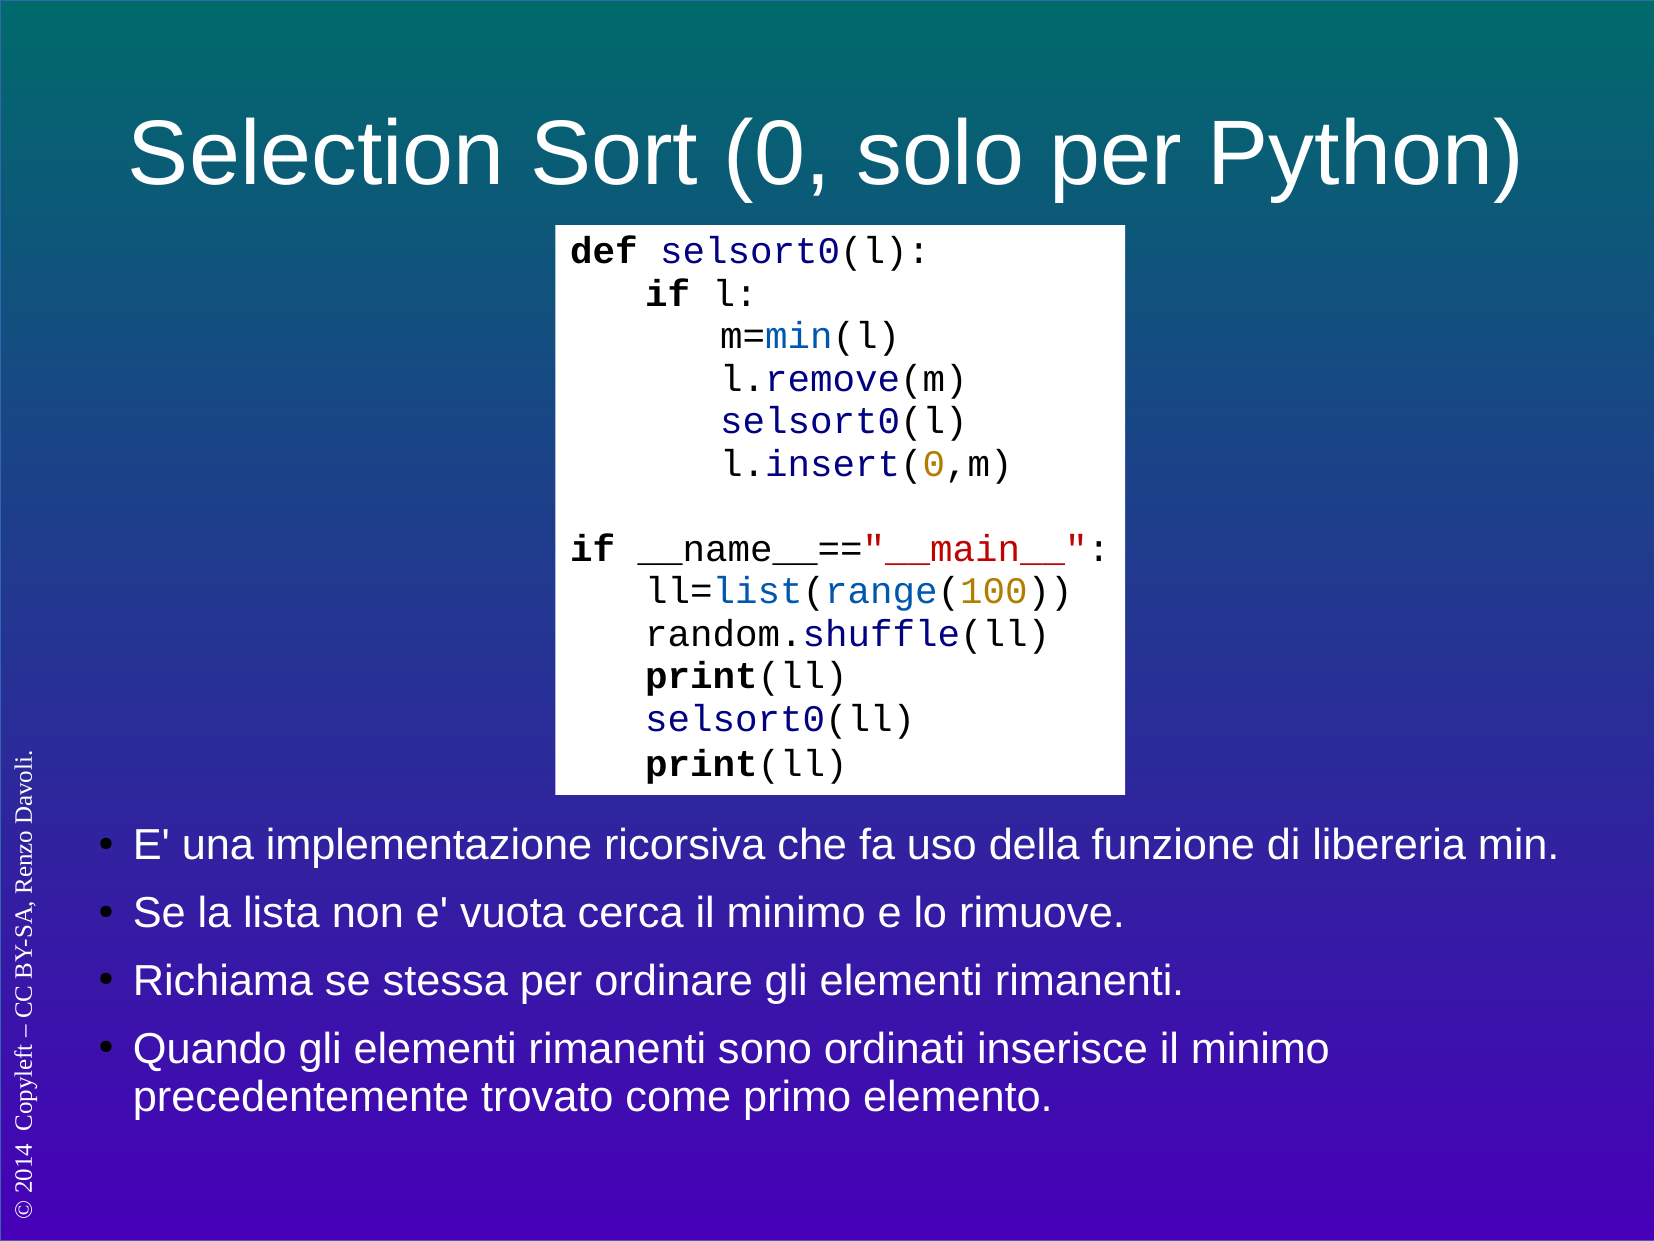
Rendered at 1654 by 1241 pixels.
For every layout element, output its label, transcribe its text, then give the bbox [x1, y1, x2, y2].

text_box def selsort0(l): if l: m=min(l) l.remove(m) selsort0(l) l.insert(0,m) if __name__=="__main__": ll=list(range(100)) random.shuffle(ll) print(ll) selsort0(ll) print(ll) [555, 225, 1126, 795]
title Selection Sort (0, solo per Python) [82, 49, 1571, 257]
list E' una implementazione ricorsiva che fa uso della funzione di libereria min. Se la lista non e' vuota cerca il minimo e lo rimuove. Richiama se stessa per ordinare gli elementi rimanenti. Quando gli elementi rimanenti sono ordinati inserisce il minimo precedentemente trovato come primo elemento. [86, 820, 1576, 1171]
